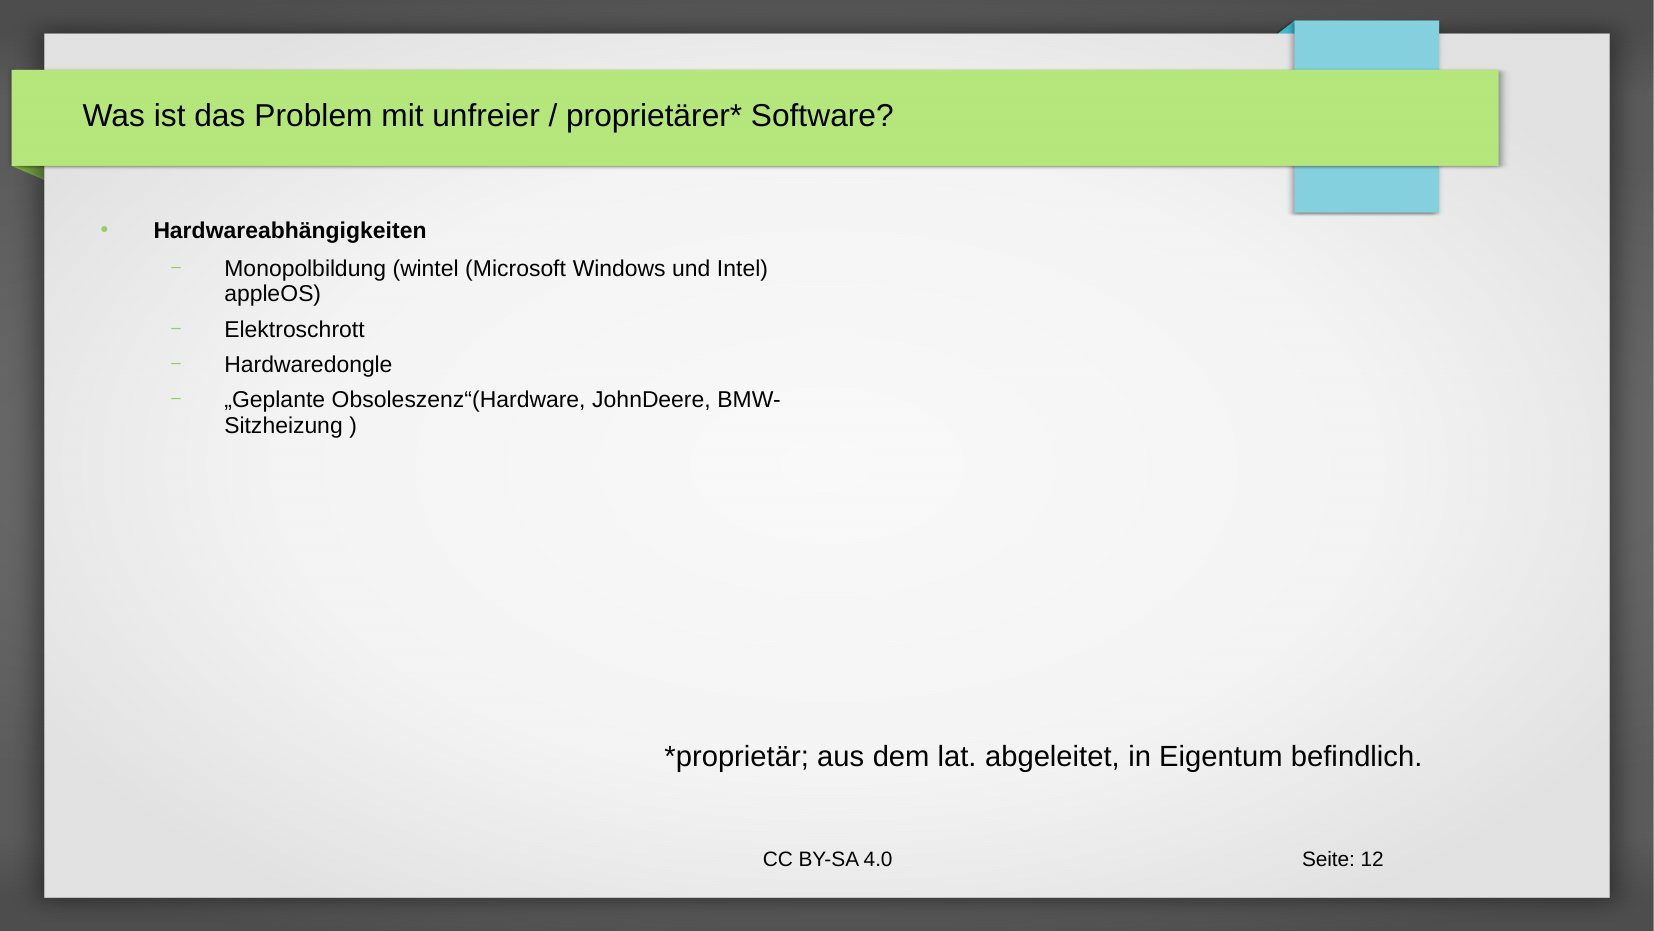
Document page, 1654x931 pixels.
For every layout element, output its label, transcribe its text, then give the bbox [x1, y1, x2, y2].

picture [0, 0, 1654, 931]
title Was ist das Problem mit unfreier / proprietärer* Software? [82, 70, 1264, 160]
list Hardwareabhängigkeiten Monopolbildung (wintel (Microsoft Windows und Intel) appleOS) Elektroschrott Hardwaredongle „Geplante Obsoleszenz“(Hardware, JohnDeere, BMW-Sitzheizung ) [82, 217, 809, 475]
text_box *proprietär; aus dem lat. abgeleitet, in Eigentum befindlich. [649, 732, 1548, 792]
